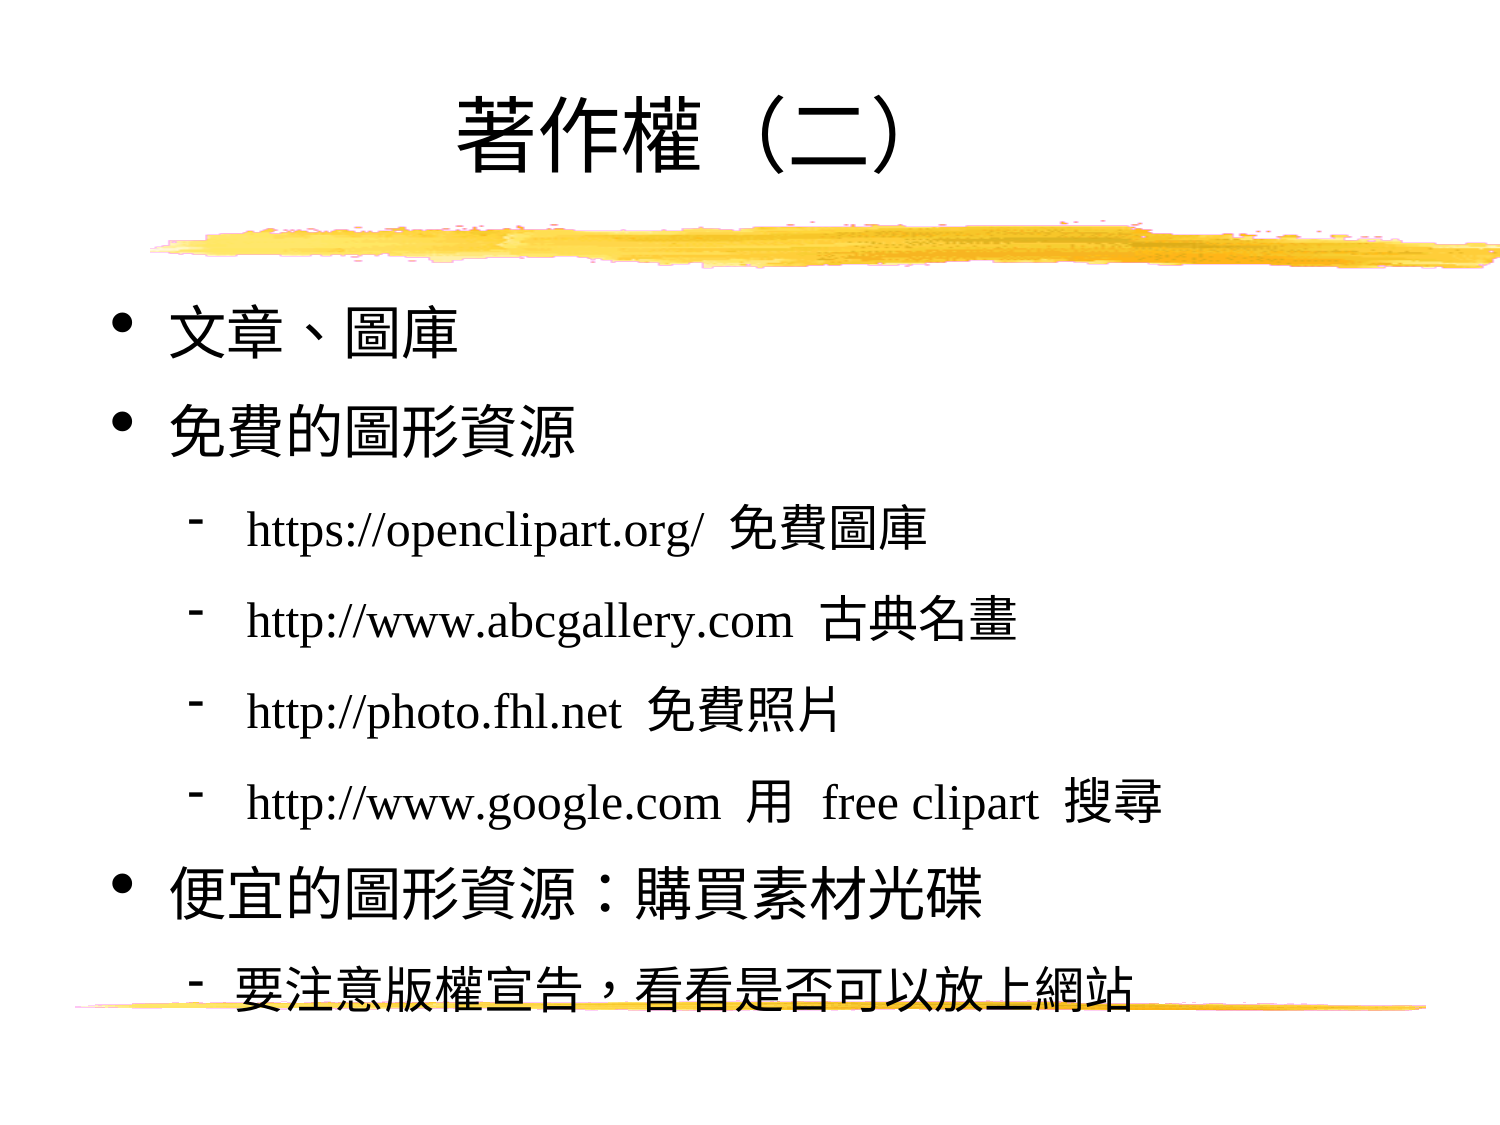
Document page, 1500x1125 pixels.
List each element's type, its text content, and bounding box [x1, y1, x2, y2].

picture [701, 1003, 722, 1007]
title 著作權（二） [66, 30, 1342, 231]
picture [75, 999, 1426, 1013]
list 文章、圖庫 免費的圖形資源 https://openclipart.org/ 免費圖庫 http://www.abcgallery.com 古典名畫 http://photo.fhl.net 免費照片 http://www.google.com 用 free clipart 搜尋 便宜的圖形資源：購買素材光碟 要注意版權宣告，看看是否可以放上網站 [112, 287, 1388, 963]
picture [547, 999, 571, 1006]
picture [249, 999, 265, 1004]
picture [1111, 999, 1126, 1006]
picture [150, 215, 1500, 279]
picture [748, 999, 758, 1007]
picture [651, 1003, 672, 1007]
picture [797, 999, 822, 1006]
